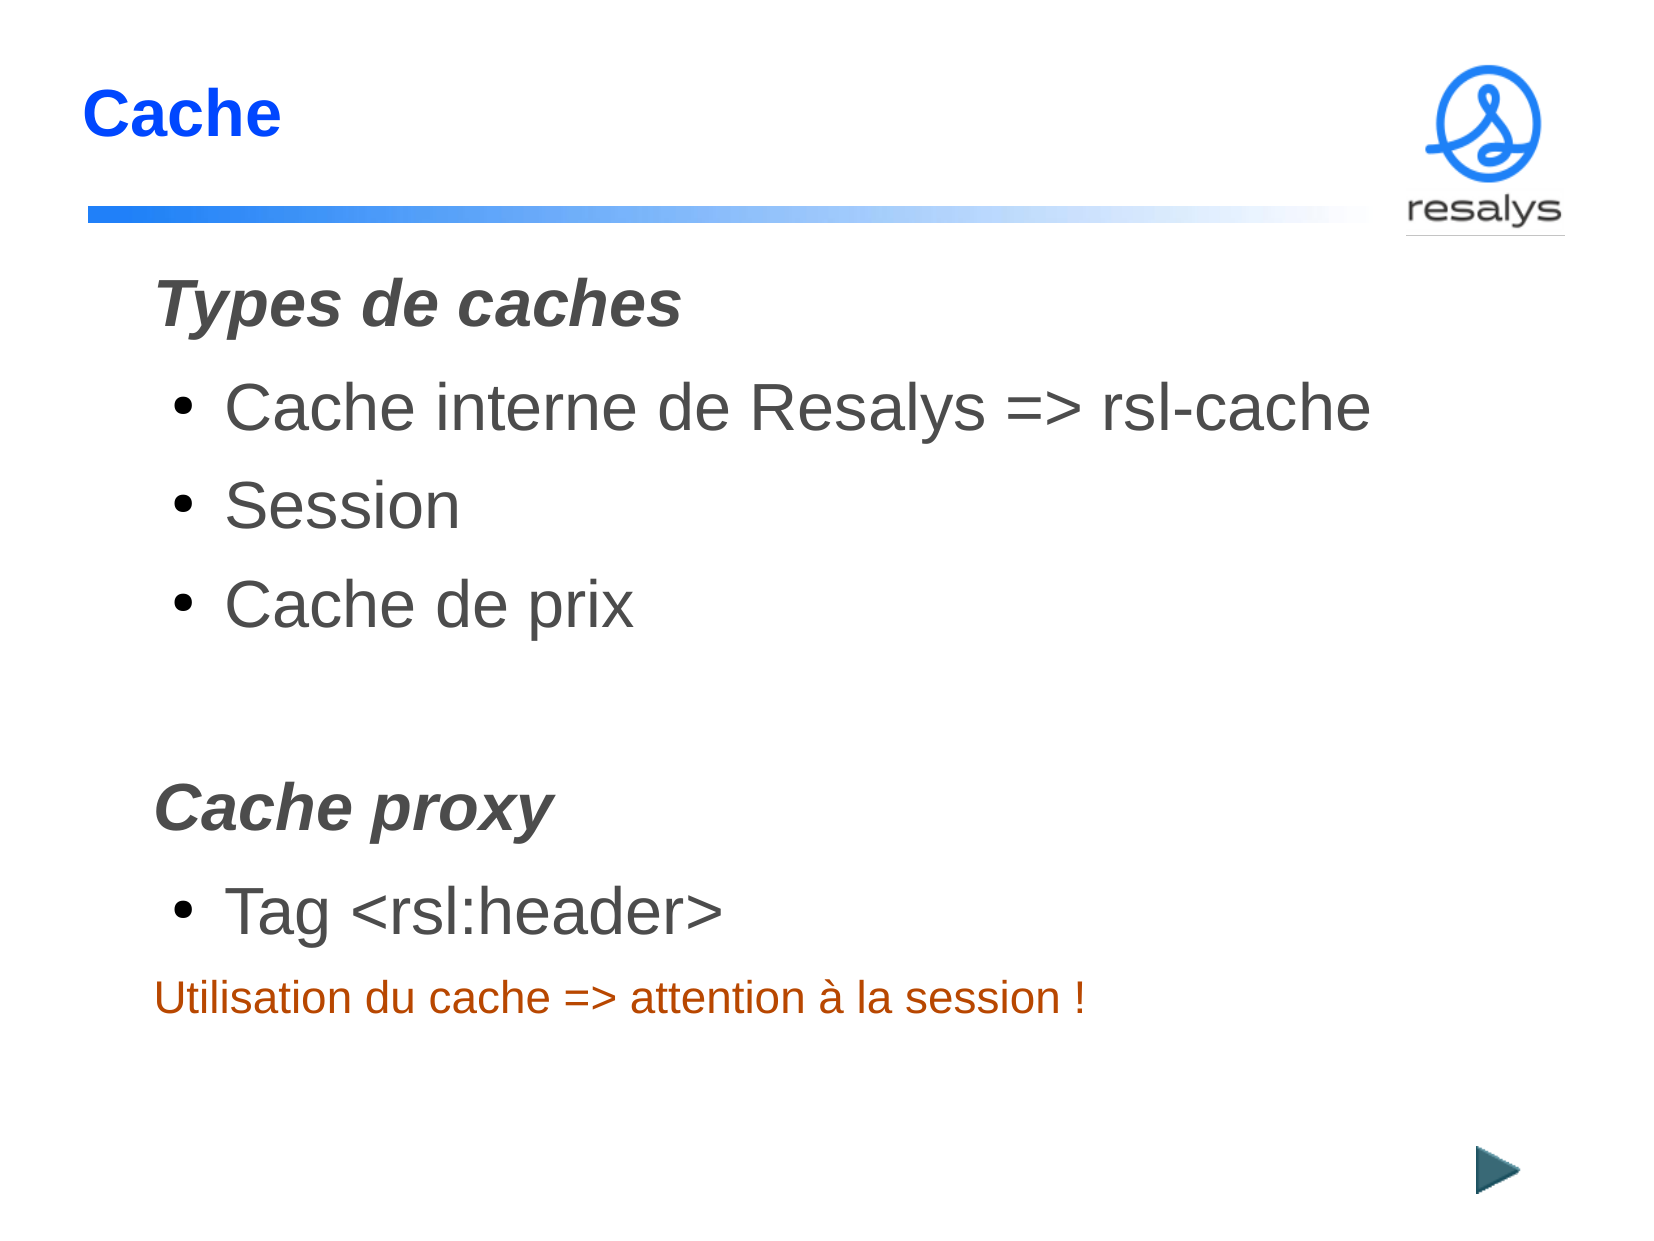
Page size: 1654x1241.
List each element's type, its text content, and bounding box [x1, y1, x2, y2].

list Types de caches Cache interne de Resalys => rsl-cache Session Cache de prix Cache proxy Tag <rsl:header> Utilisation du cache => attention à la session ! [82, 265, 1571, 1241]
title Cache [82, 49, 1359, 178]
picture [1476, 1146, 1524, 1194]
picture [88, 58, 1565, 237]
